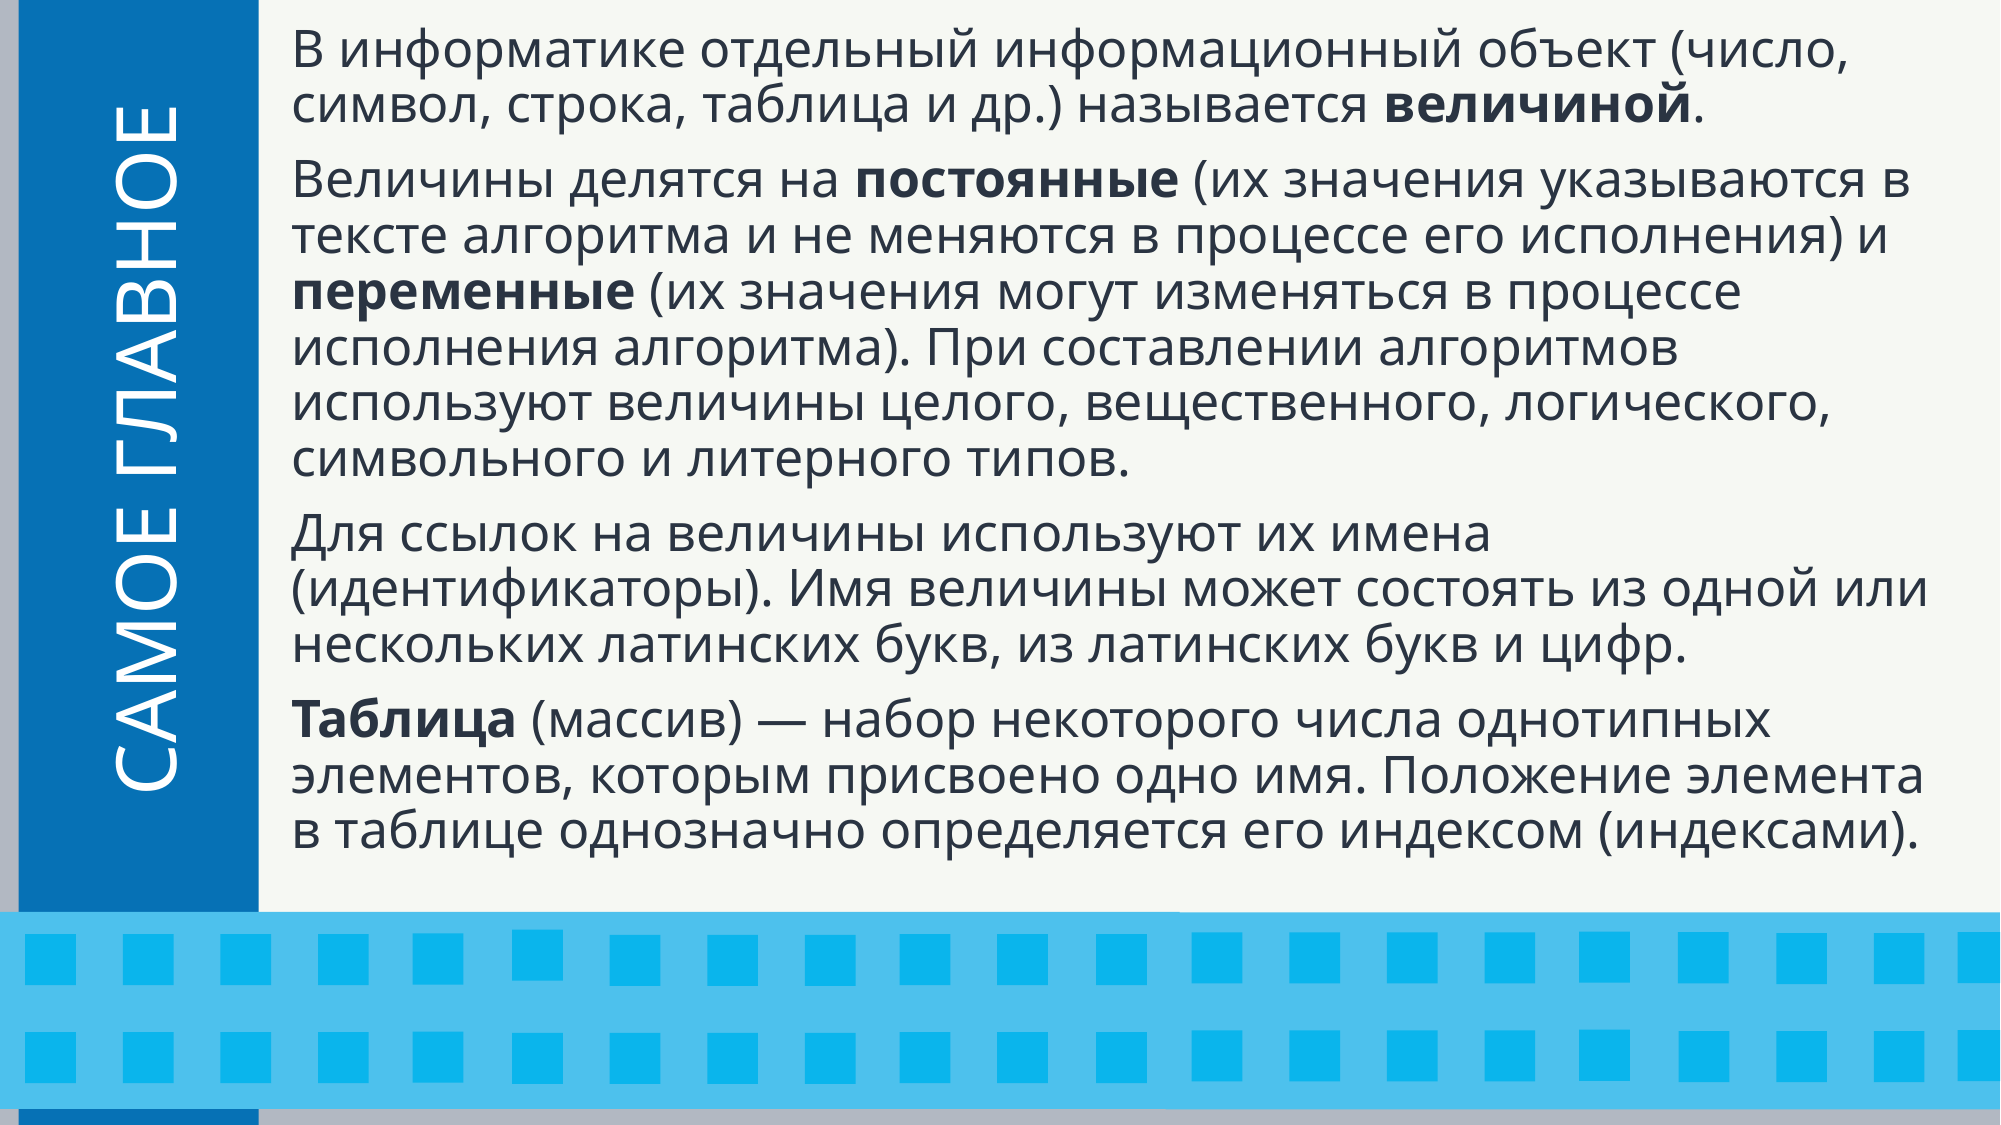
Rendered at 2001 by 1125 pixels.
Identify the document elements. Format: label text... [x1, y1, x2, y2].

text_box В информатике отдельный информационный объект (число, символ, строка, таблица и др.) называется величиной. Величины делятся на постоянные (их значения указываются в тексте алгоритма и не меняются в процессе его исполнения) и переменные (их значения могут изменяться в процессе исполнения алгоритма). При составлении алгоритмов используют величины це­лого, вещественного, логического, символьного и литерного типов. Для ссылок на величины используют их имена (идентификаторы). Имя величины может состоять из одной или нескольких латинских букв, из латинских букв и цифр. Таблица (массив) — набор некоторого числа однотипных элементов, которым присвоено одно имя. Положение элемента в таб­лице однозначно определяется его индексом (индексами). [276, 14, 1951, 892]
